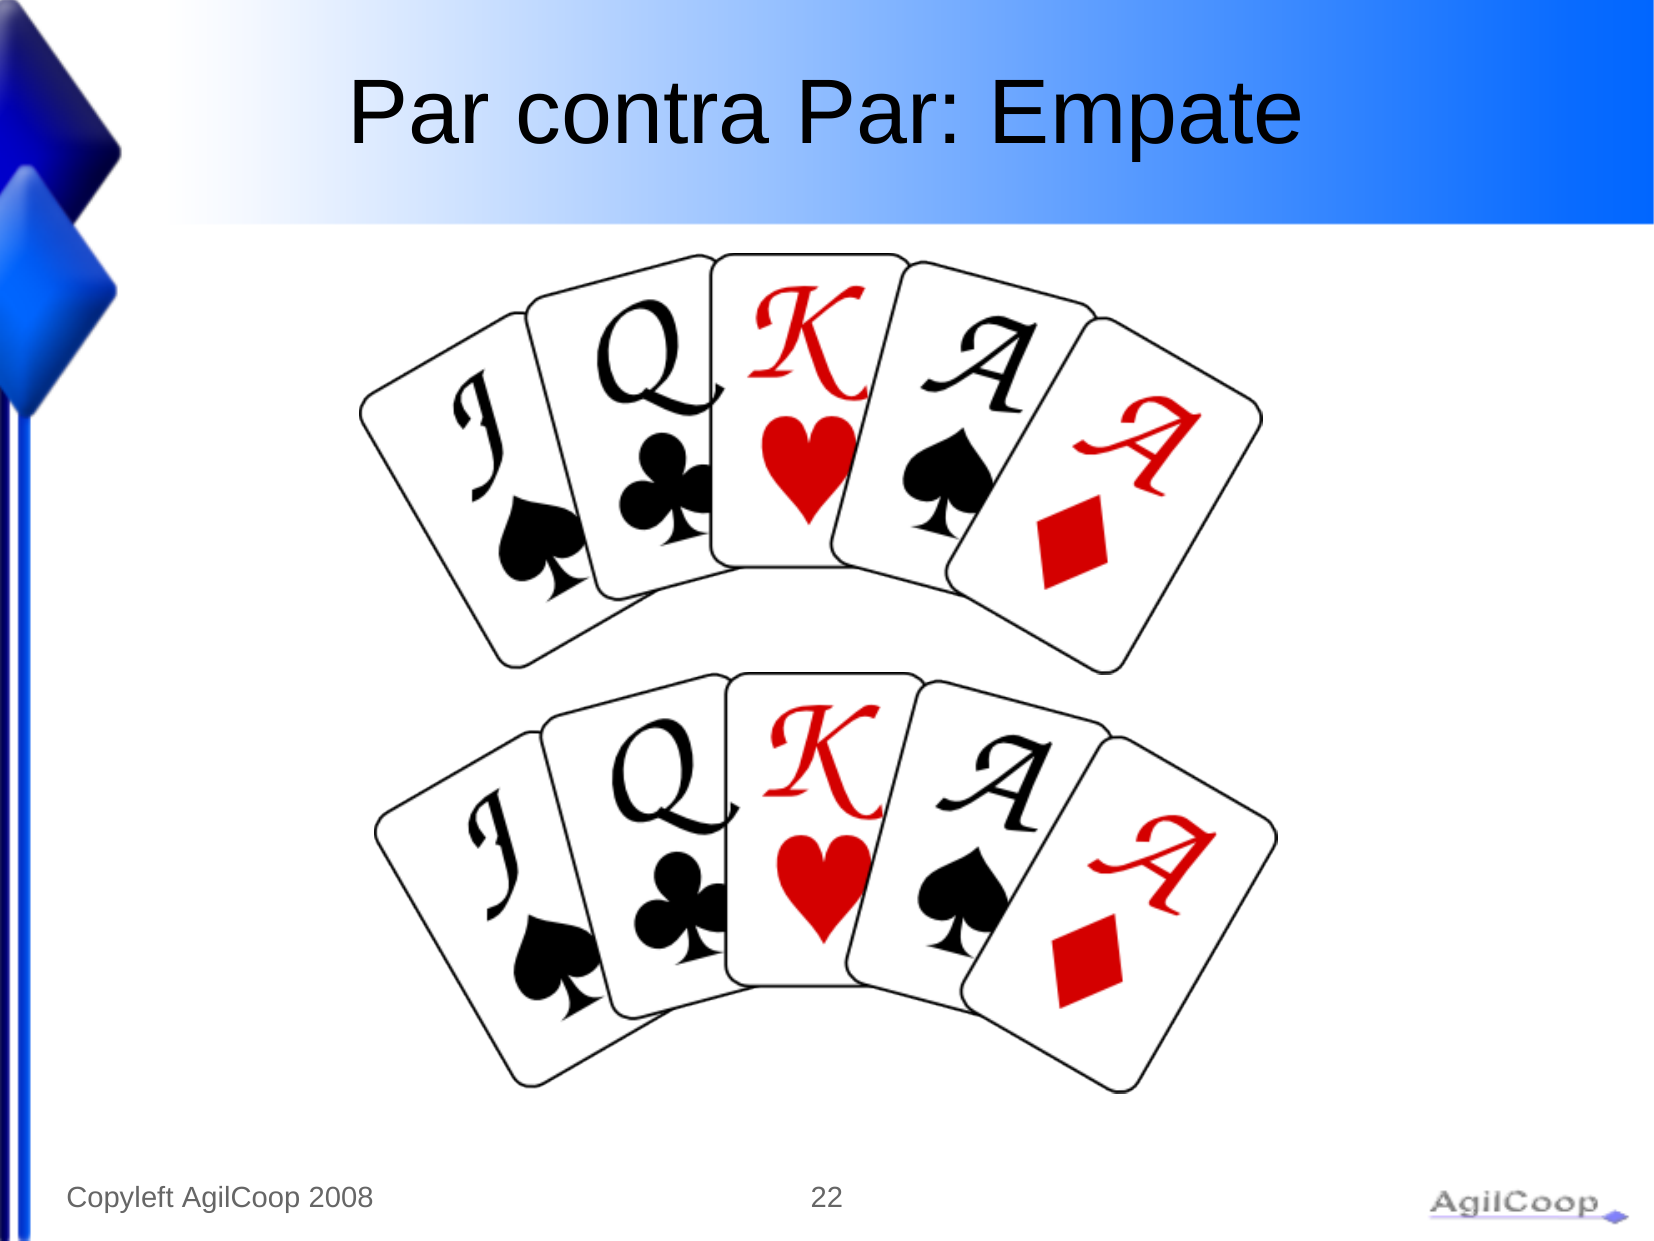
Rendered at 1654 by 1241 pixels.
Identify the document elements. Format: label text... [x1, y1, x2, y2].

picture [0, 0, 1654, 1241]
title Par contra Par: Empate [82, 8, 1571, 216]
